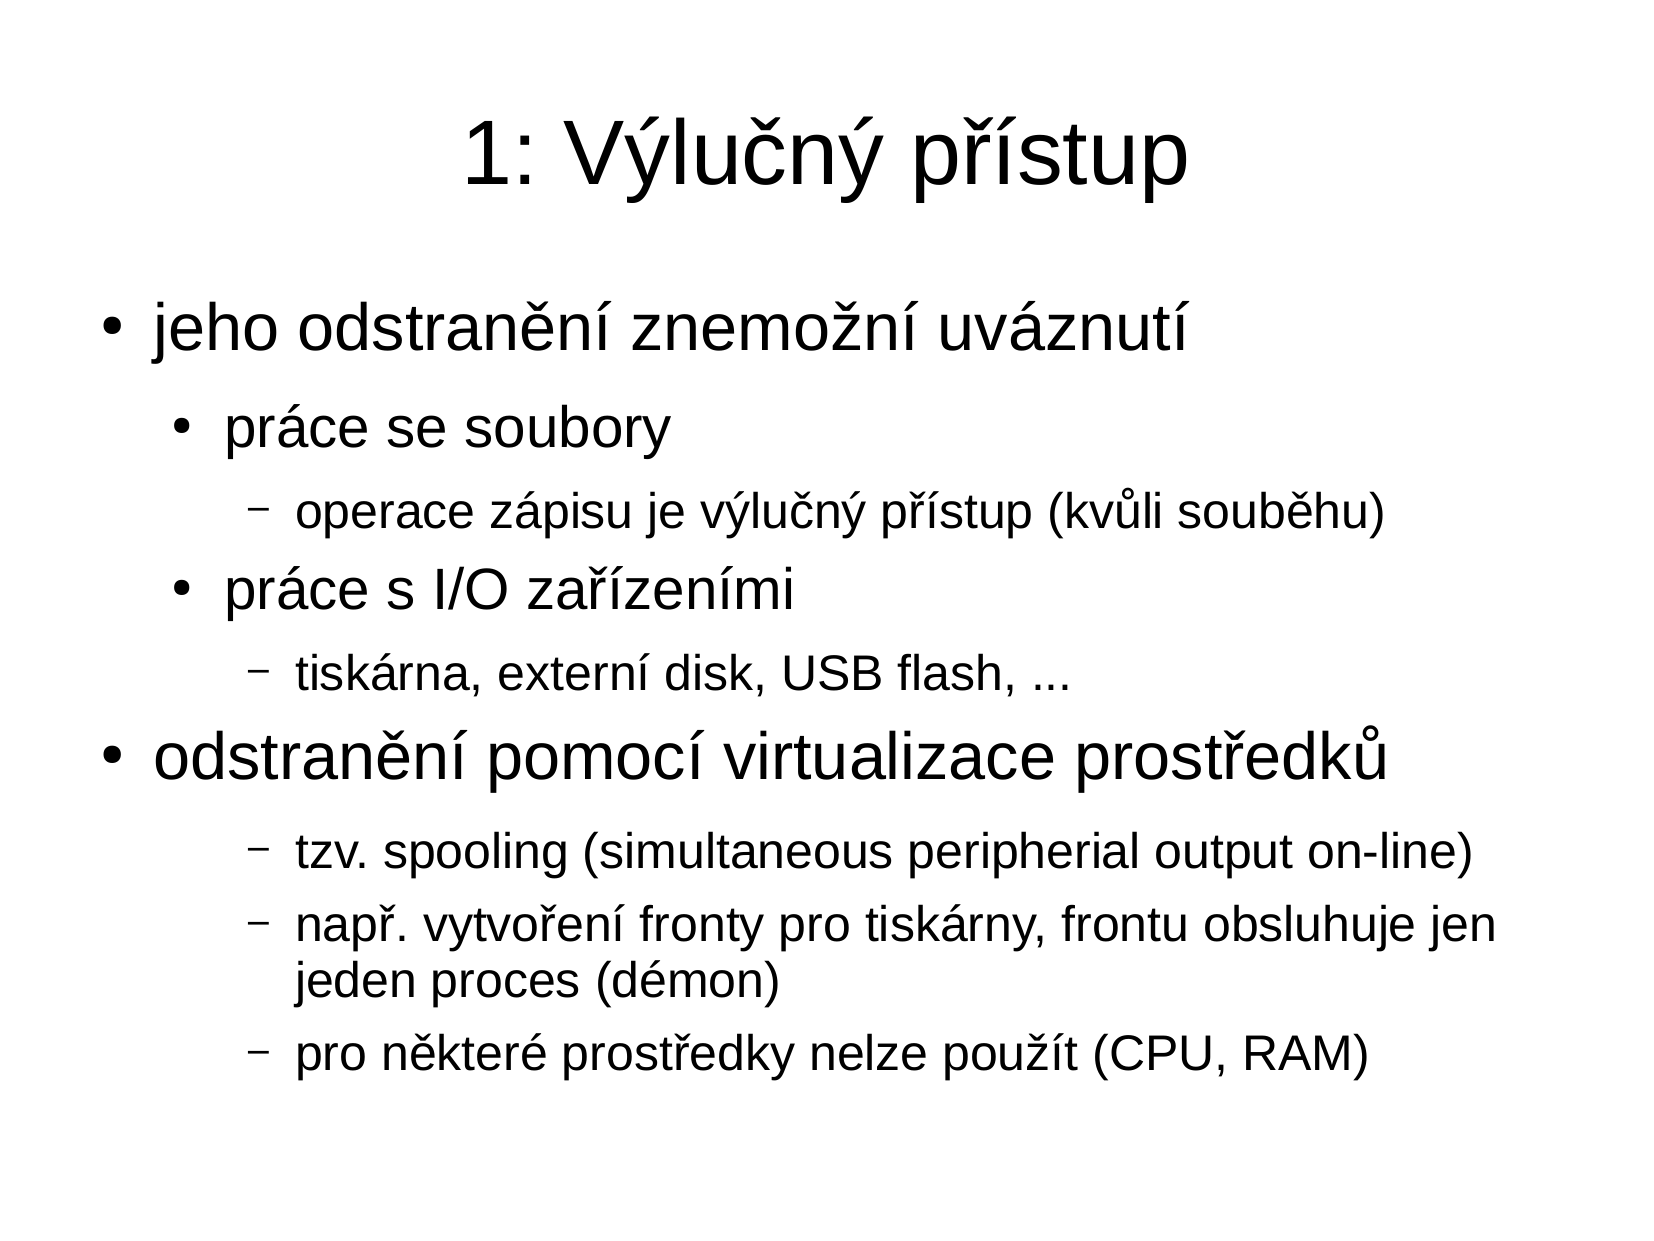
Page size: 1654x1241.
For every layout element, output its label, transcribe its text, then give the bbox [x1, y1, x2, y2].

list jeho odstranění znemožní uváznutí práce se soubory operace zápisu je výlučný přístup (kvůli souběhu) práce s I/O zařízeními tiskárna, externí disk, USB flash, ... odstranění pomocí virtualizace prostředků tzv. spooling (simultaneous peripherial output on-line) např. vytvoření fronty pro tiskárny, frontu obsluhuje jen jeden proces (démon) pro některé prostředky nelze použít (CPU, RAM) [82, 290, 1571, 1094]
title 1: Výlučný přístup [82, 56, 1571, 250]
